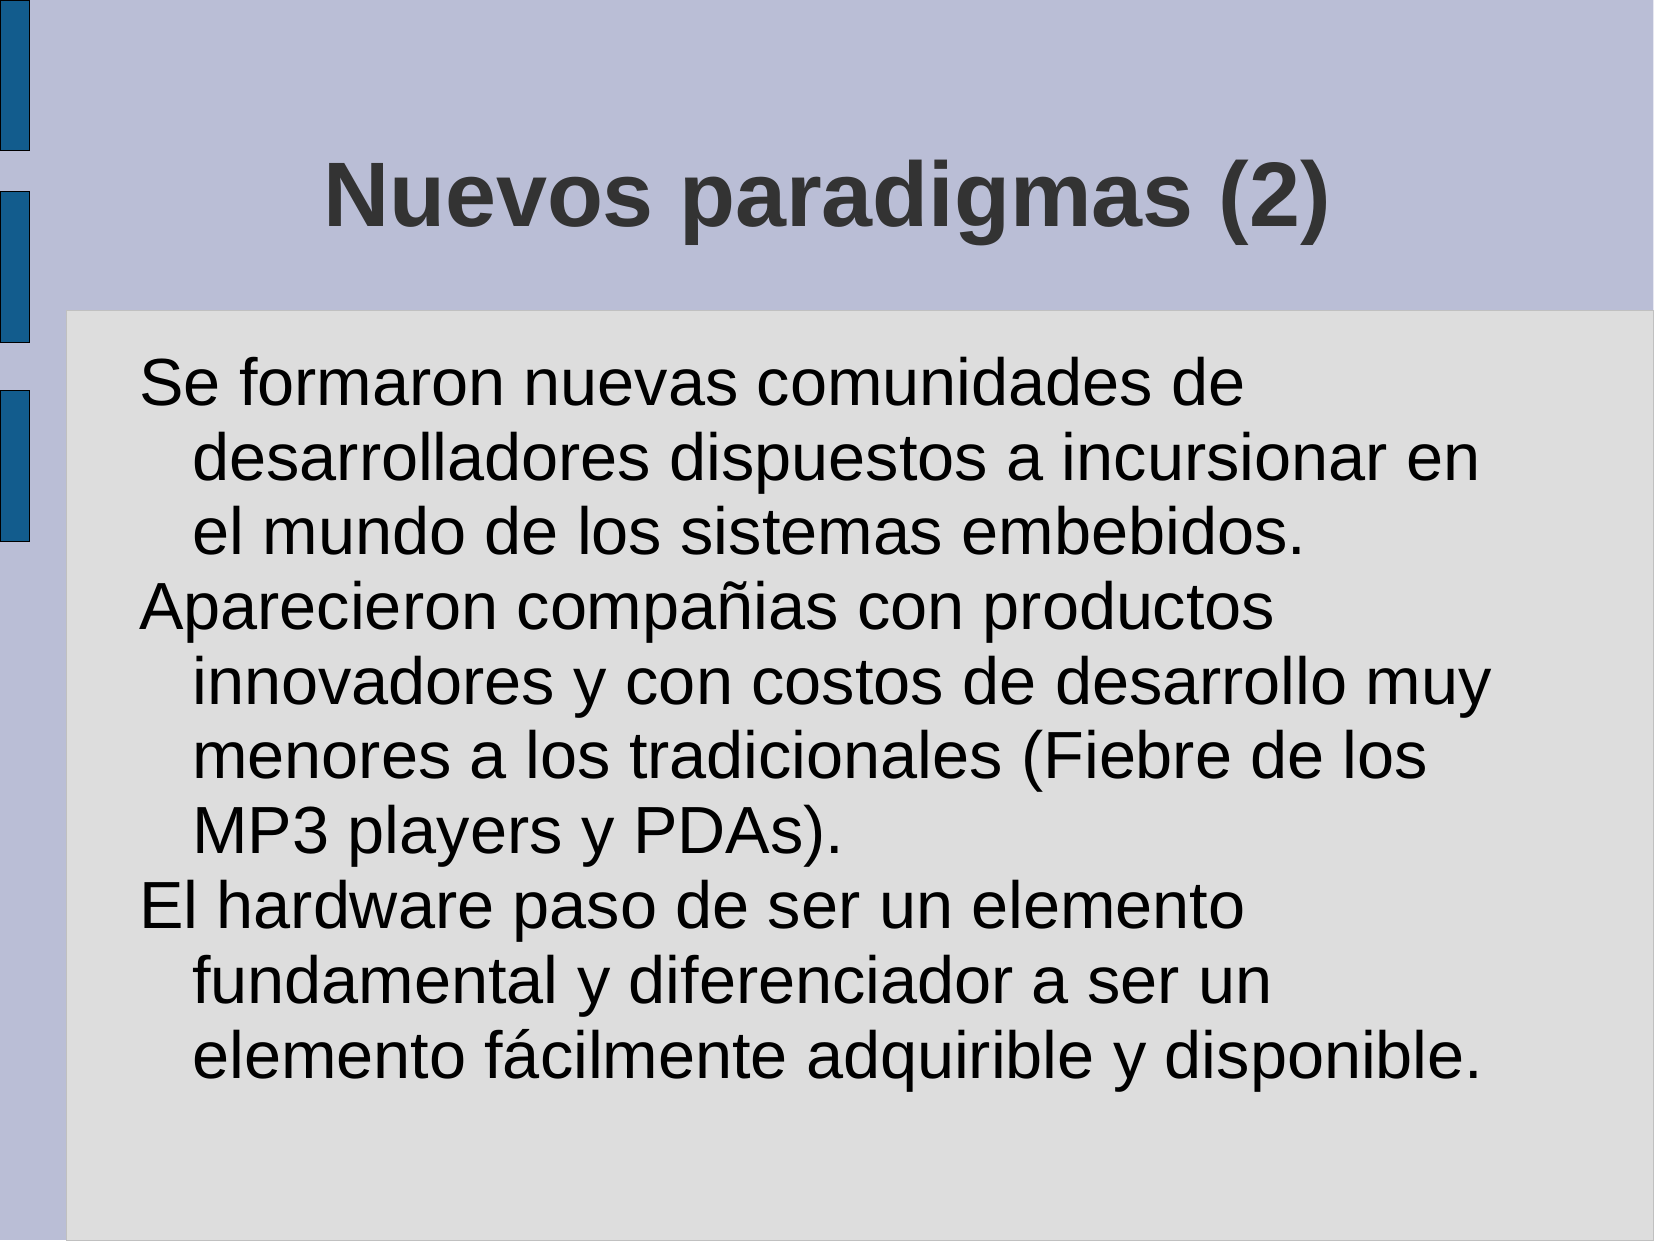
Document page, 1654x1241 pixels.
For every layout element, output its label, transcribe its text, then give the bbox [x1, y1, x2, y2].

list Se formaron nuevas comunidades de desarrolladores dispuestos a incursionar en el mundo de los sistemas embebidos. Aparecieron compañias con productos innovadores y con costos de desarrollo muy menores a los tradicionales (Fiebre de los MP3 players y PDAs). El hardware paso de ser un elemento fundamental y diferenciador a ser un elemento fácilmente adquirible y disponible. [121, 344, 1534, 1127]
title Nuevos paradigmas (2) [121, 91, 1534, 299]
